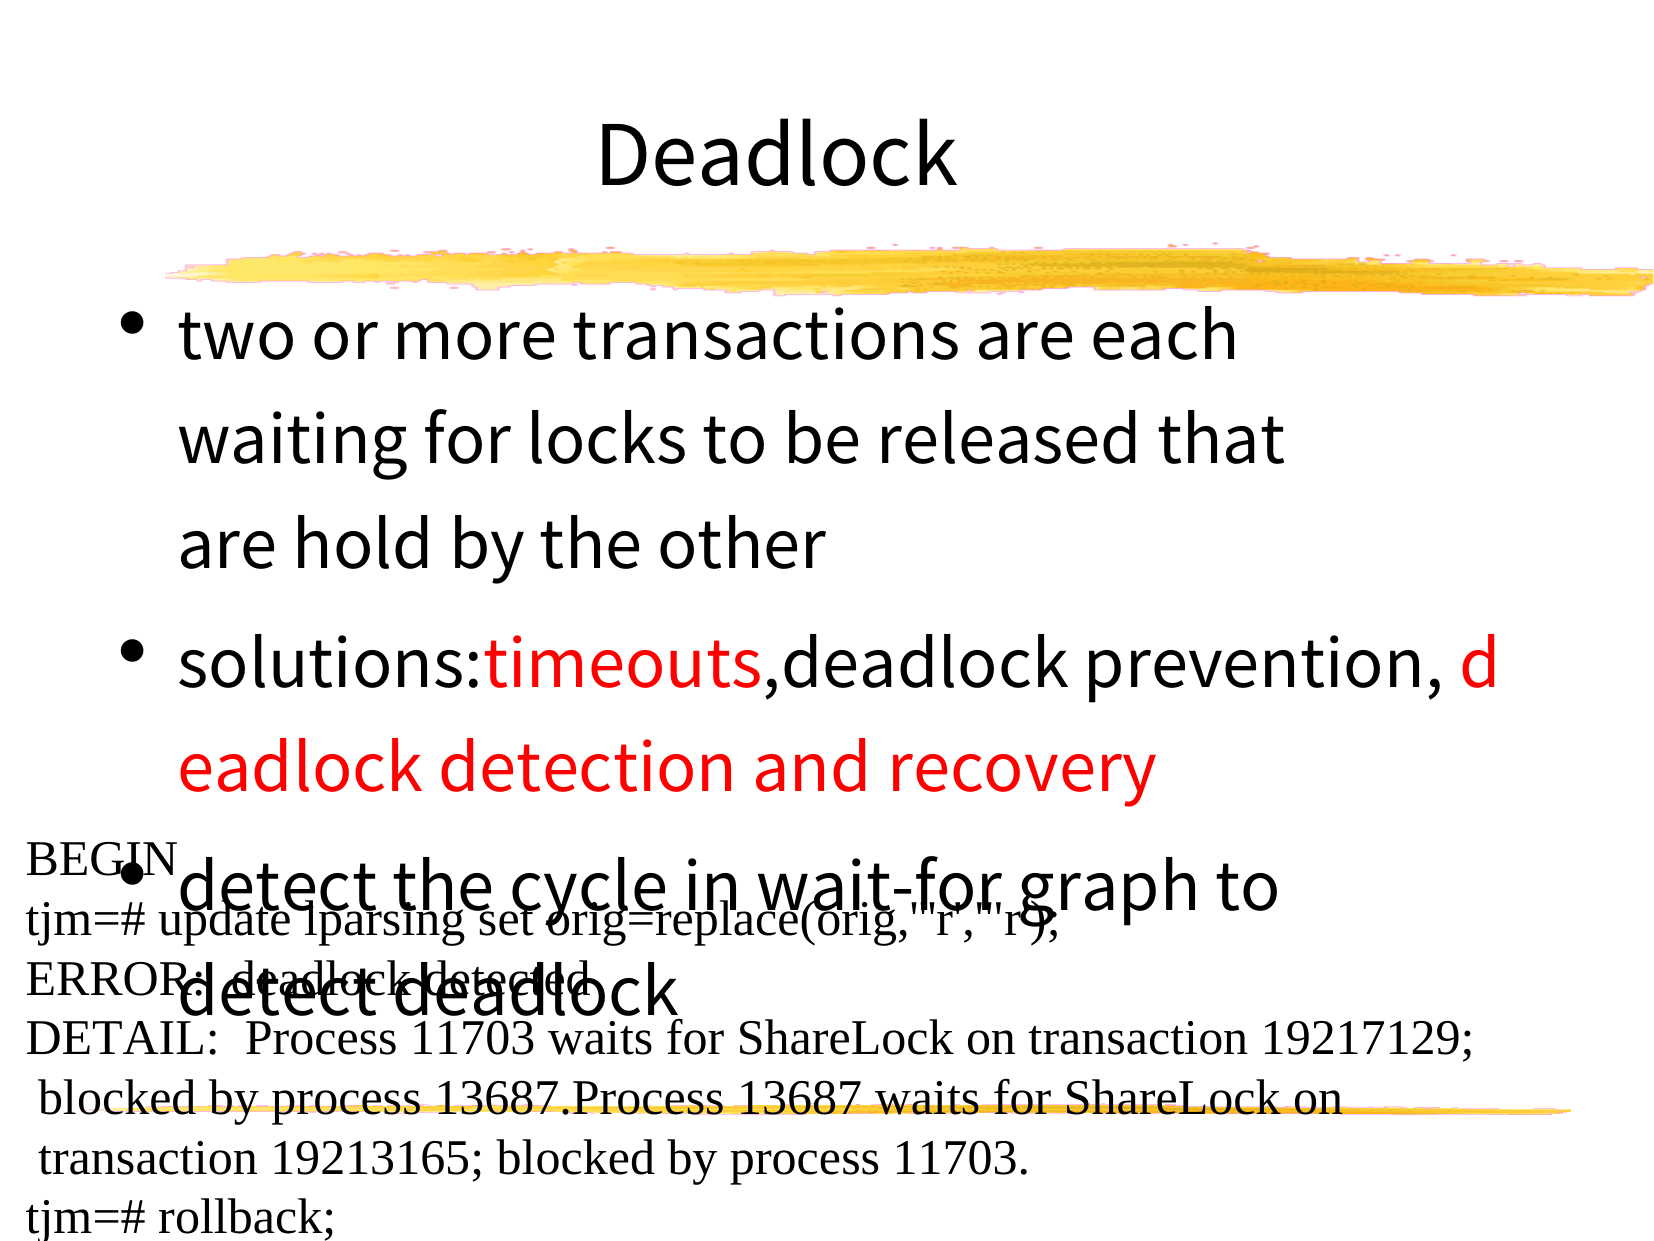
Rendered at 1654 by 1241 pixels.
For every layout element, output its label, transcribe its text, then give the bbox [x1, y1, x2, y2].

text_box BEGIN tjm=# update lparsing set orig=replace(orig,'''r','"r'); ERROR: deadlock detected DETAIL: Process 11703 waits for ShareLock on transaction 19217129; blocked by process 13687.Process 13687 waits for ShareLock on transaction 19213165; blocked by process 11703. tjm=# rollback; [25, 826, 1476, 1241]
list two or more transactions are each waiting for locks to be released that are hold by the other solutions:timeouts,deadlock prevention, deadlock detection and recovery detect the cycle in wait-for graph to detect deadlock [121, 274, 1527, 1019]
picture [165, 237, 1654, 308]
title Deadlock [73, 39, 1479, 249]
picture [1476, 1102, 1571, 1117]
